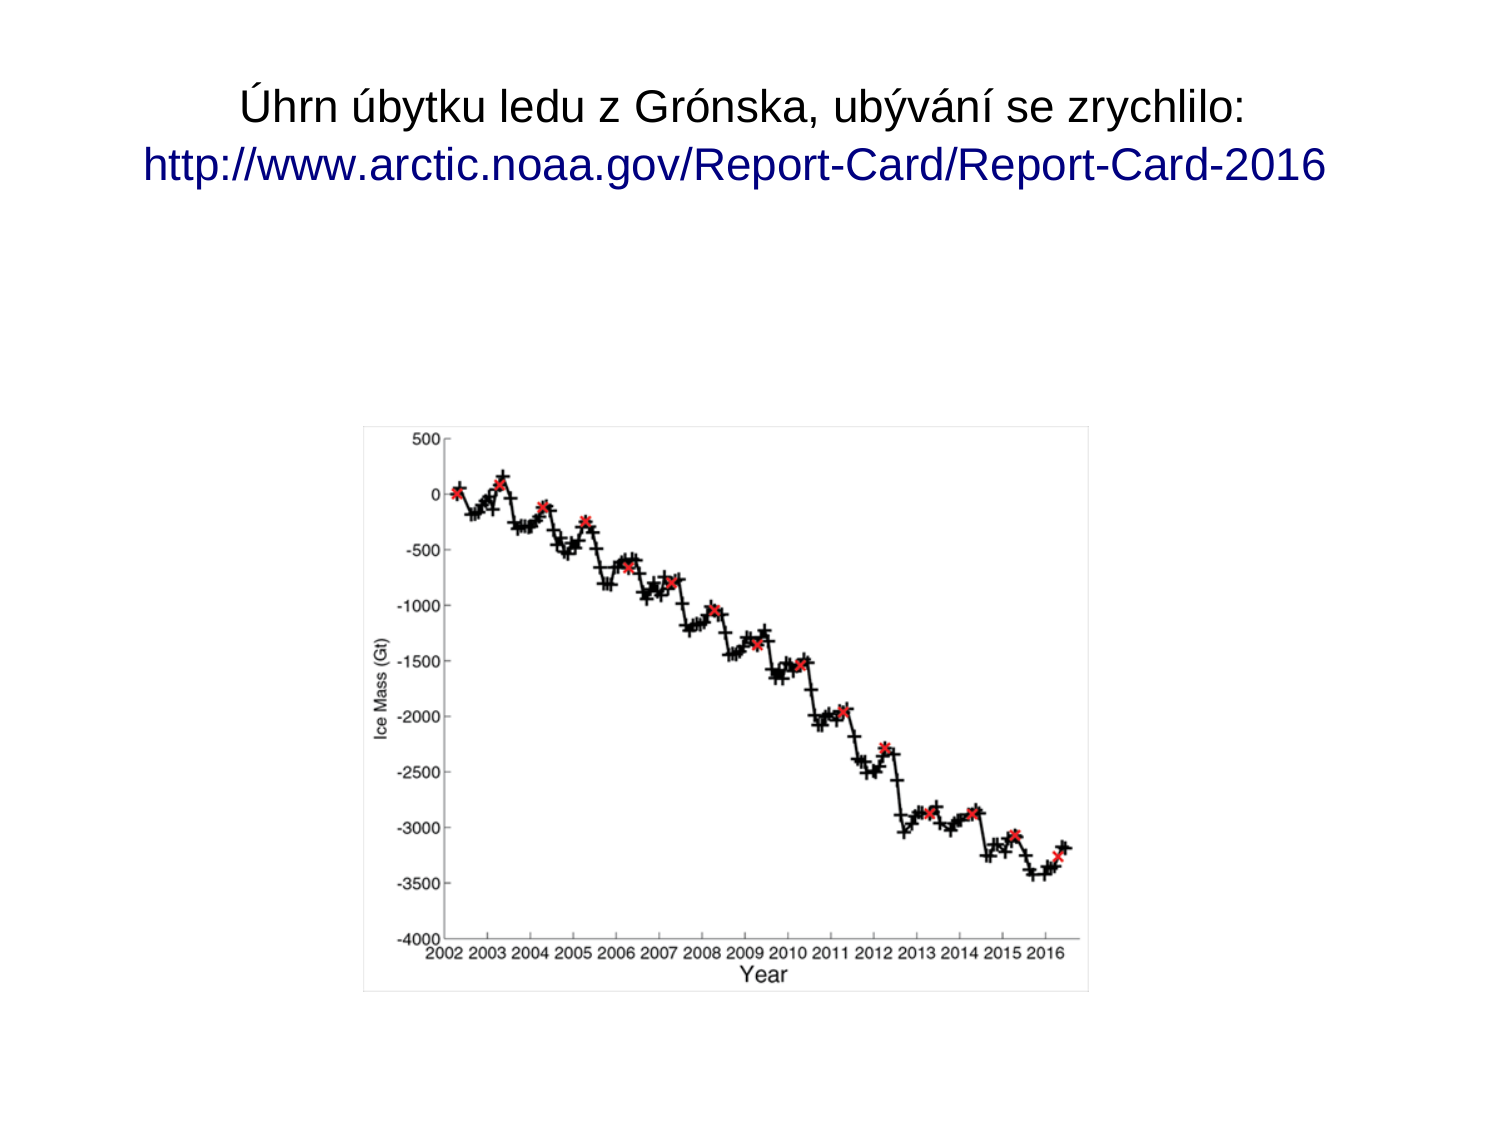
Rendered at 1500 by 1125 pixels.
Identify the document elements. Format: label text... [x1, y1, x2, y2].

picture [363, 426, 1089, 992]
title Úhrn úbytku ledu z Grónska, ubývání se zrychlilo: http://www.arctic.noaa.gov/Report-Card/Report-Card-2016 [75, 21, 1425, 257]
